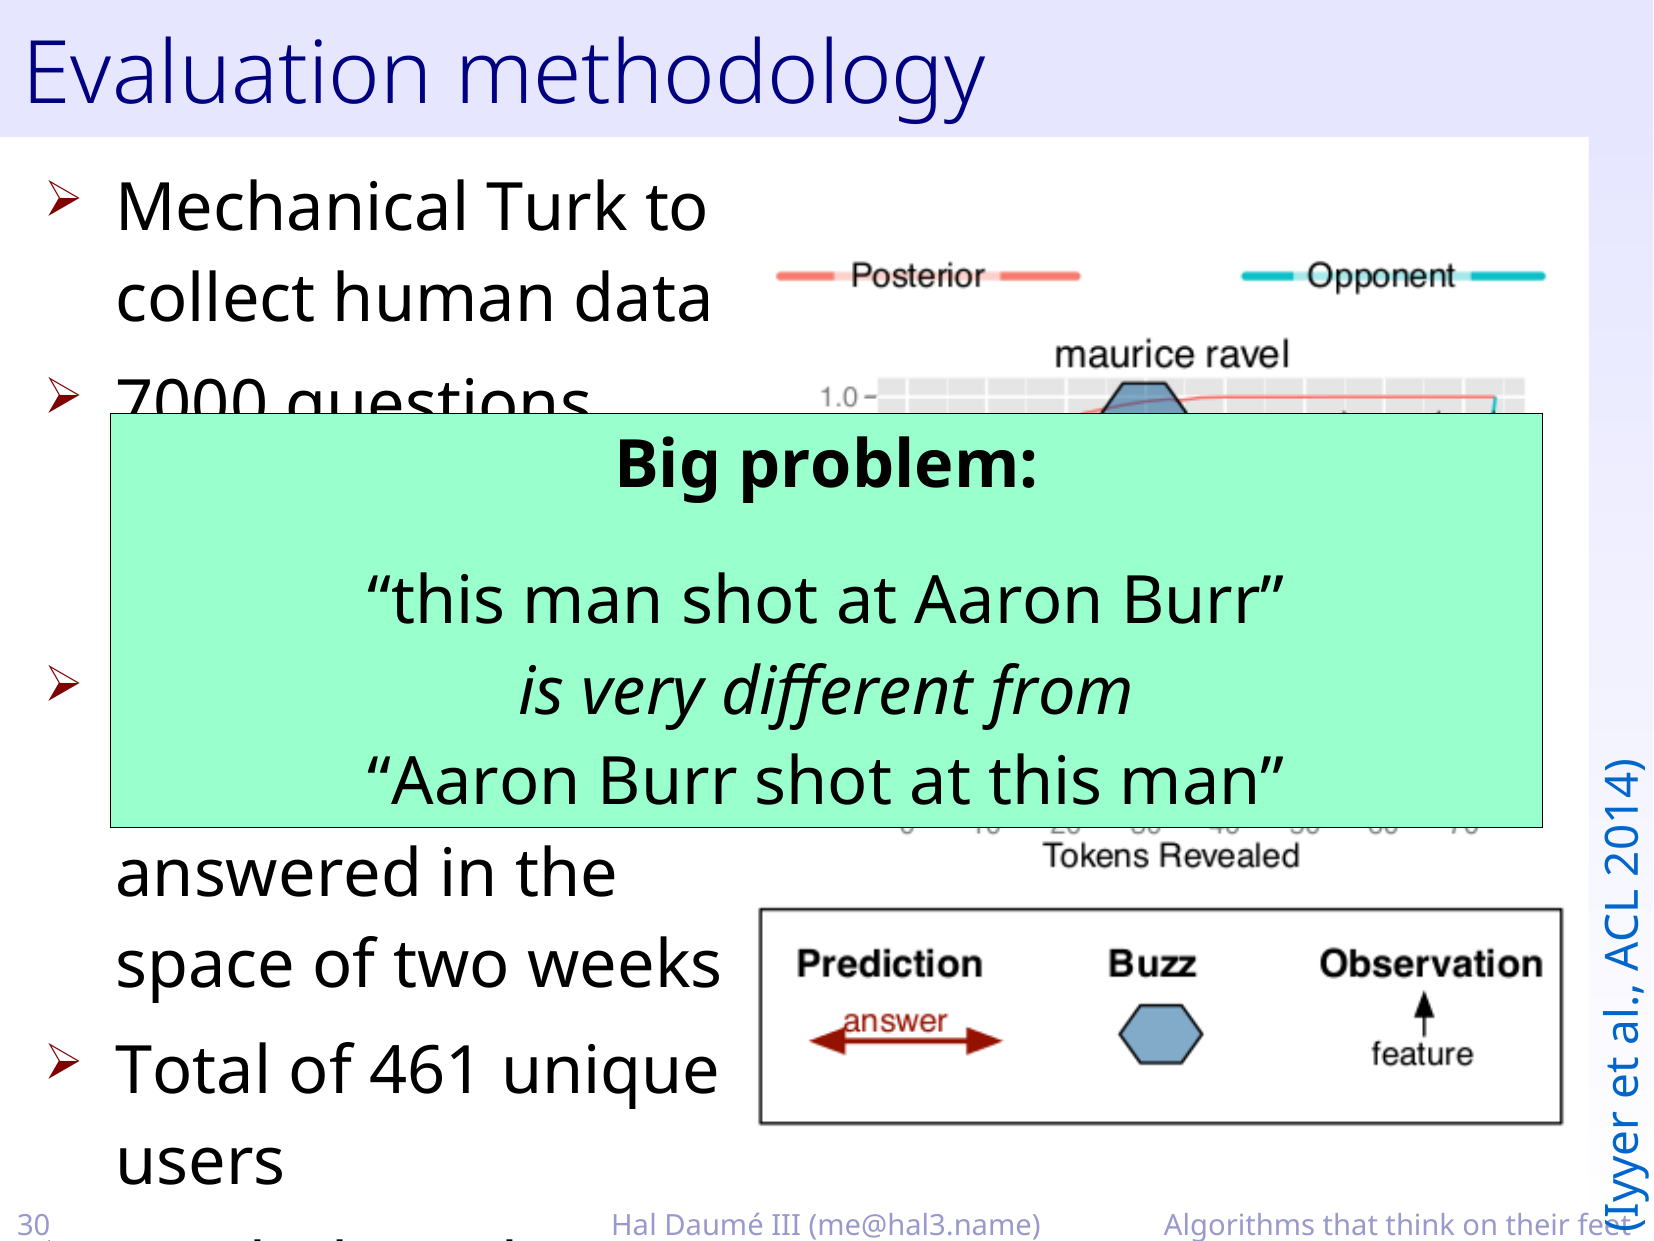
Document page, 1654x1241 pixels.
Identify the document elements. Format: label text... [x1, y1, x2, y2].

title Evaluation methodology [22, 8, 1639, 131]
picture [753, 252, 1572, 1132]
text_box (Iyyer et al., ACL 2014) [1585, 688, 1648, 1236]
list Mechanical Turk to collect human data 7000 questions were answered in the first day Over 43000 questions were answered in the space of two weeks Total of 461 unique users Leaderboard to encourage users [32, 159, 726, 1185]
text_box Big problem: “this man shot at Aaron Burr” is very different from “Aaron Burr shot at this man” [110, 413, 1543, 828]
